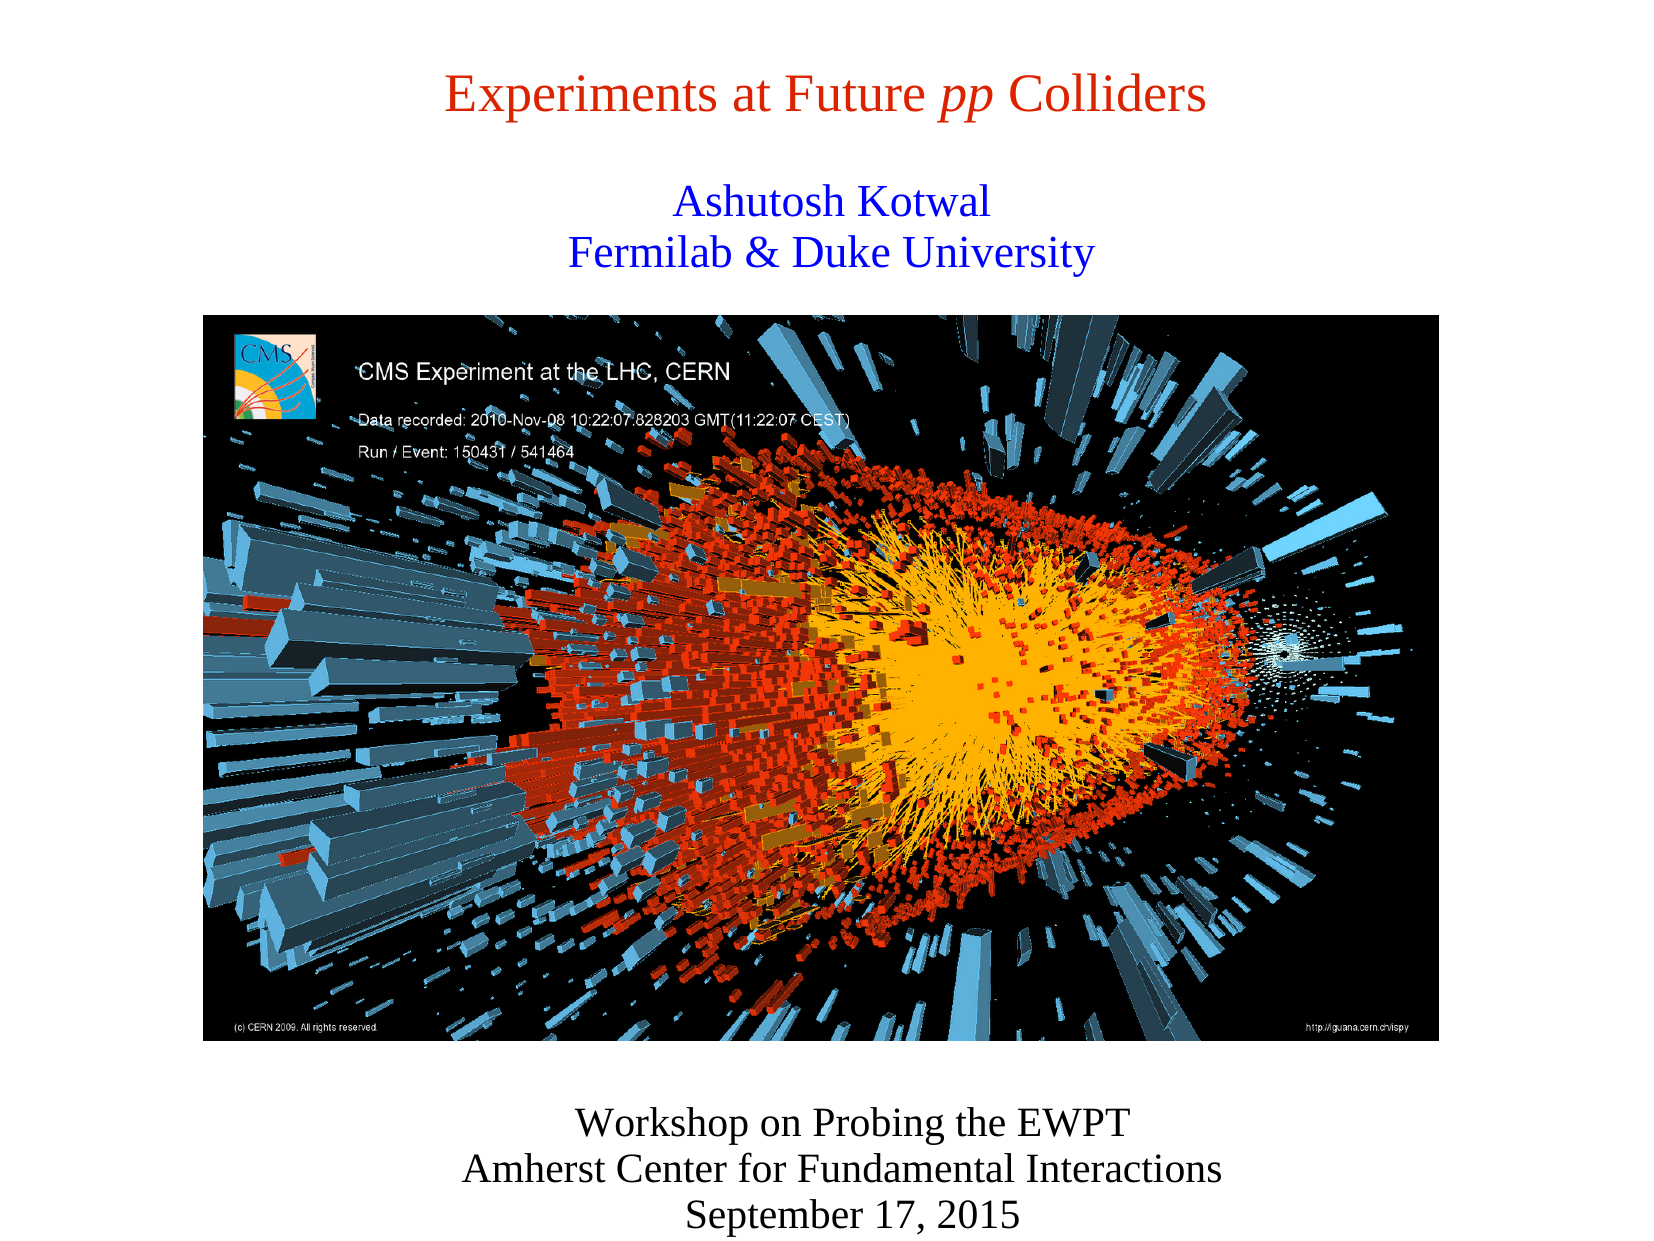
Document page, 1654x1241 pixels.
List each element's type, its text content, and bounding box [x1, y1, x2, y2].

title Ashutosh Kotwal Fermilab & Duke University [5, 97, 1654, 296]
title Experiments at Future pp Colliders [0, 0, 1653, 223]
text_box Workshop on Probing the EWPT Amherst Center for Fundamental Interactions September 17, 2015 [214, 1099, 1492, 1238]
picture [203, 315, 1439, 1041]
